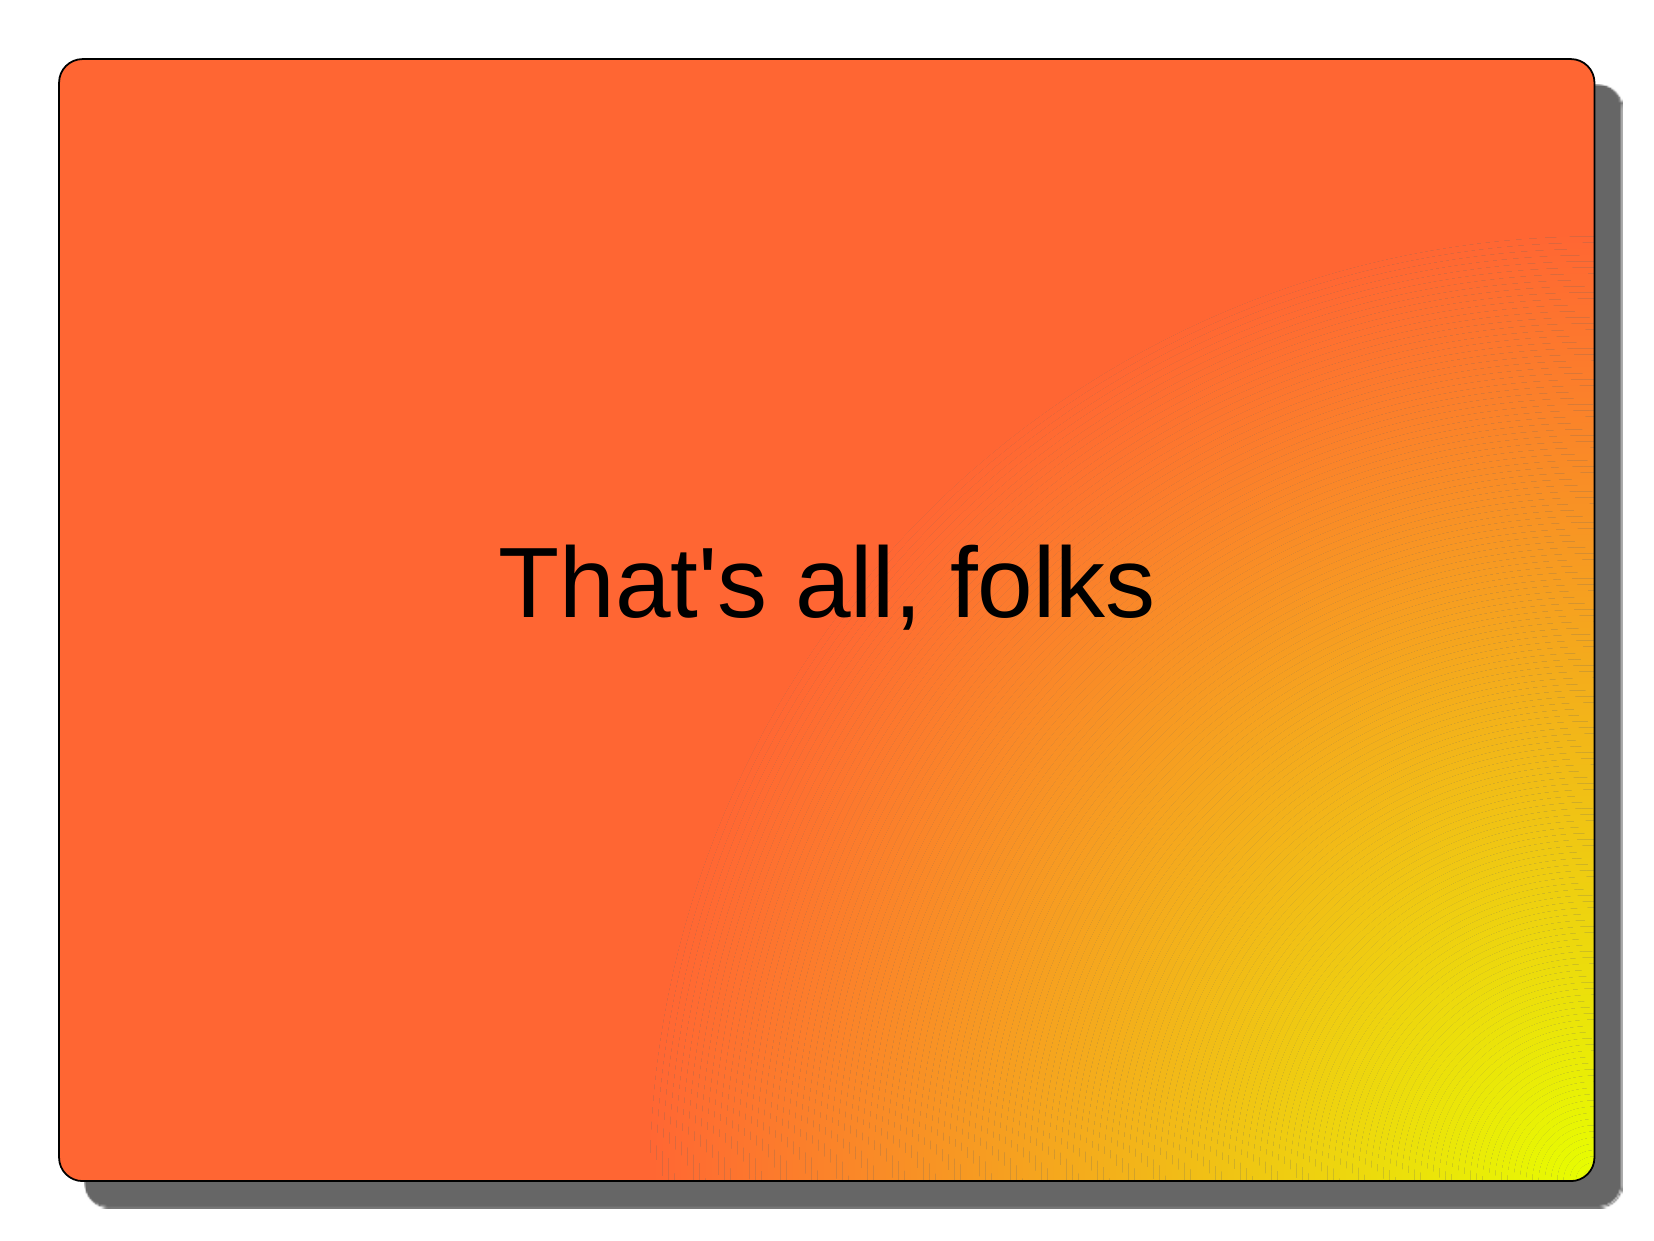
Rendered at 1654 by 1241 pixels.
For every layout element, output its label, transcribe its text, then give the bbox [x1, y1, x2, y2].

subtitle That's all, folks [121, 110, 1534, 1119]
